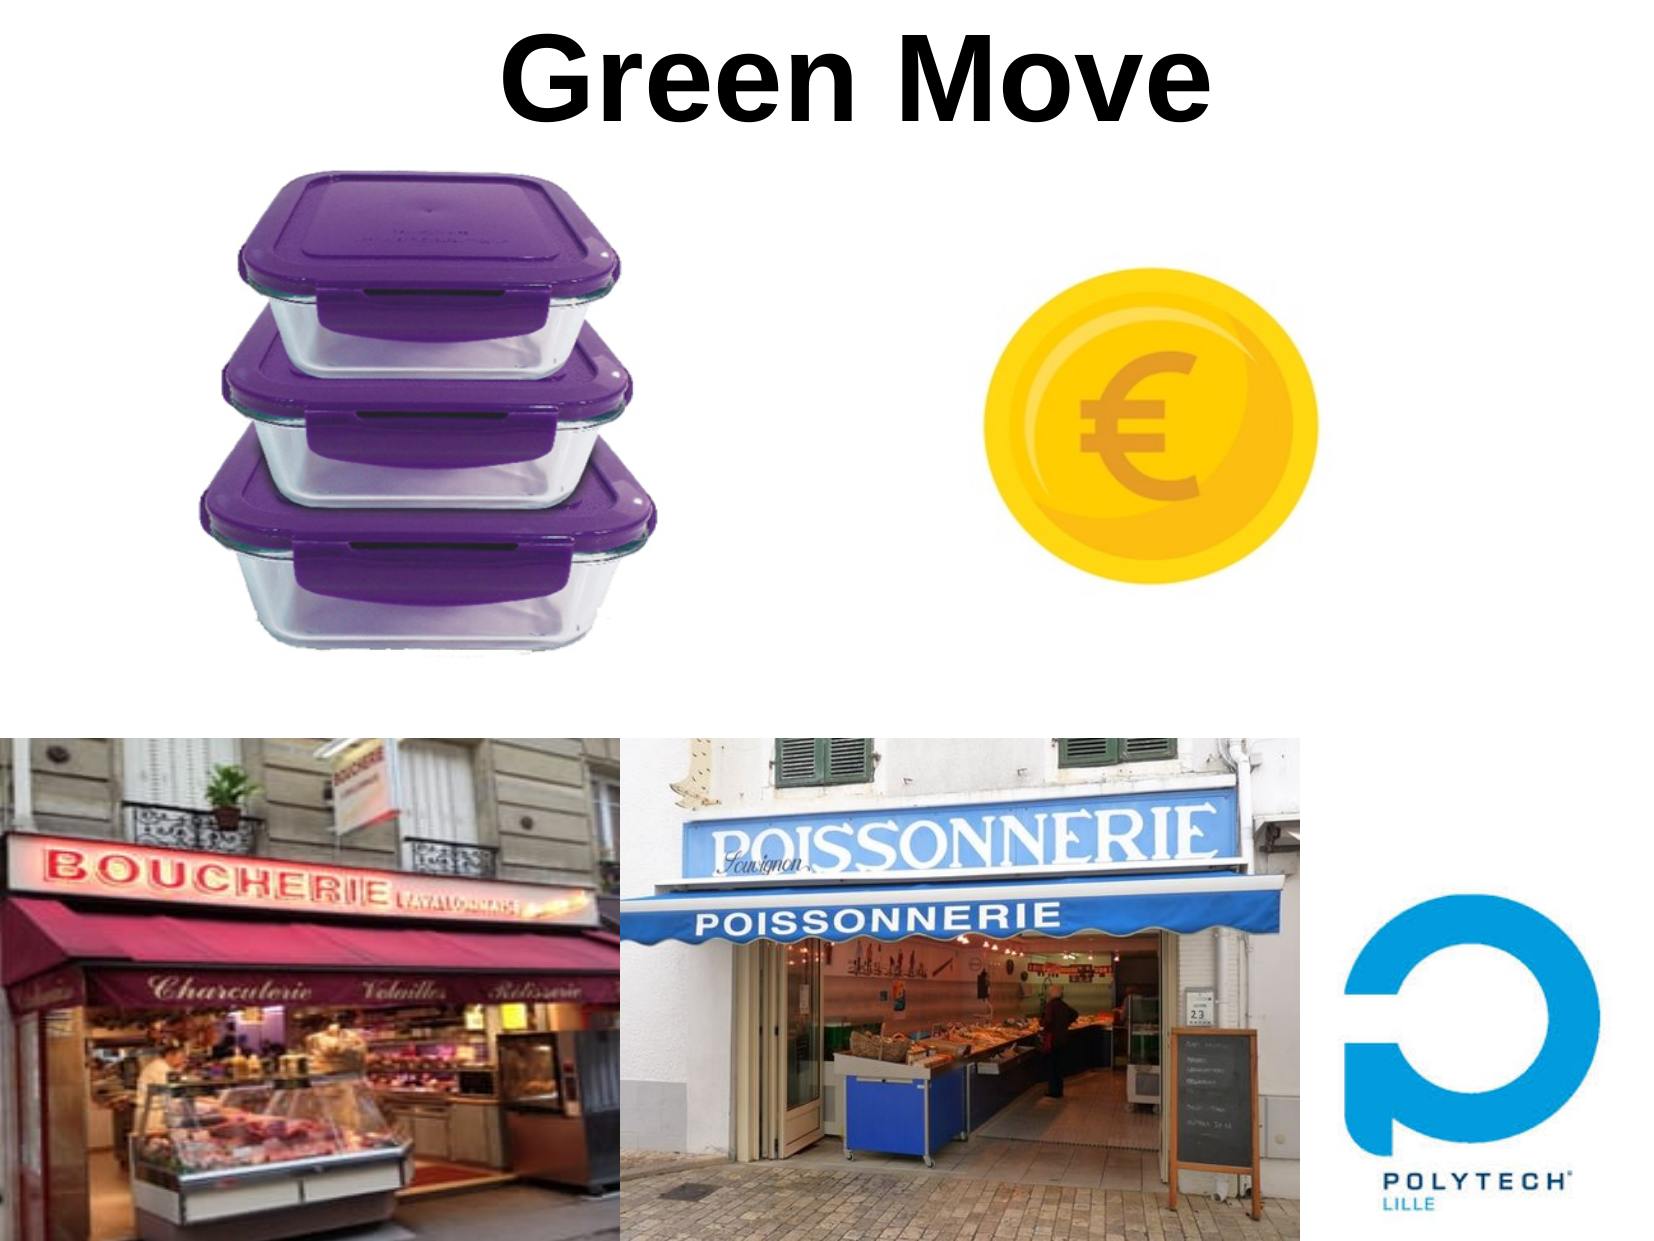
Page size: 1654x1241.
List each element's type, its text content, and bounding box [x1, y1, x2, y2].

picture [118, 147, 768, 709]
picture [0, 738, 1654, 1241]
text_box Green Move [442, 0, 1270, 296]
picture [856, 147, 1447, 706]
